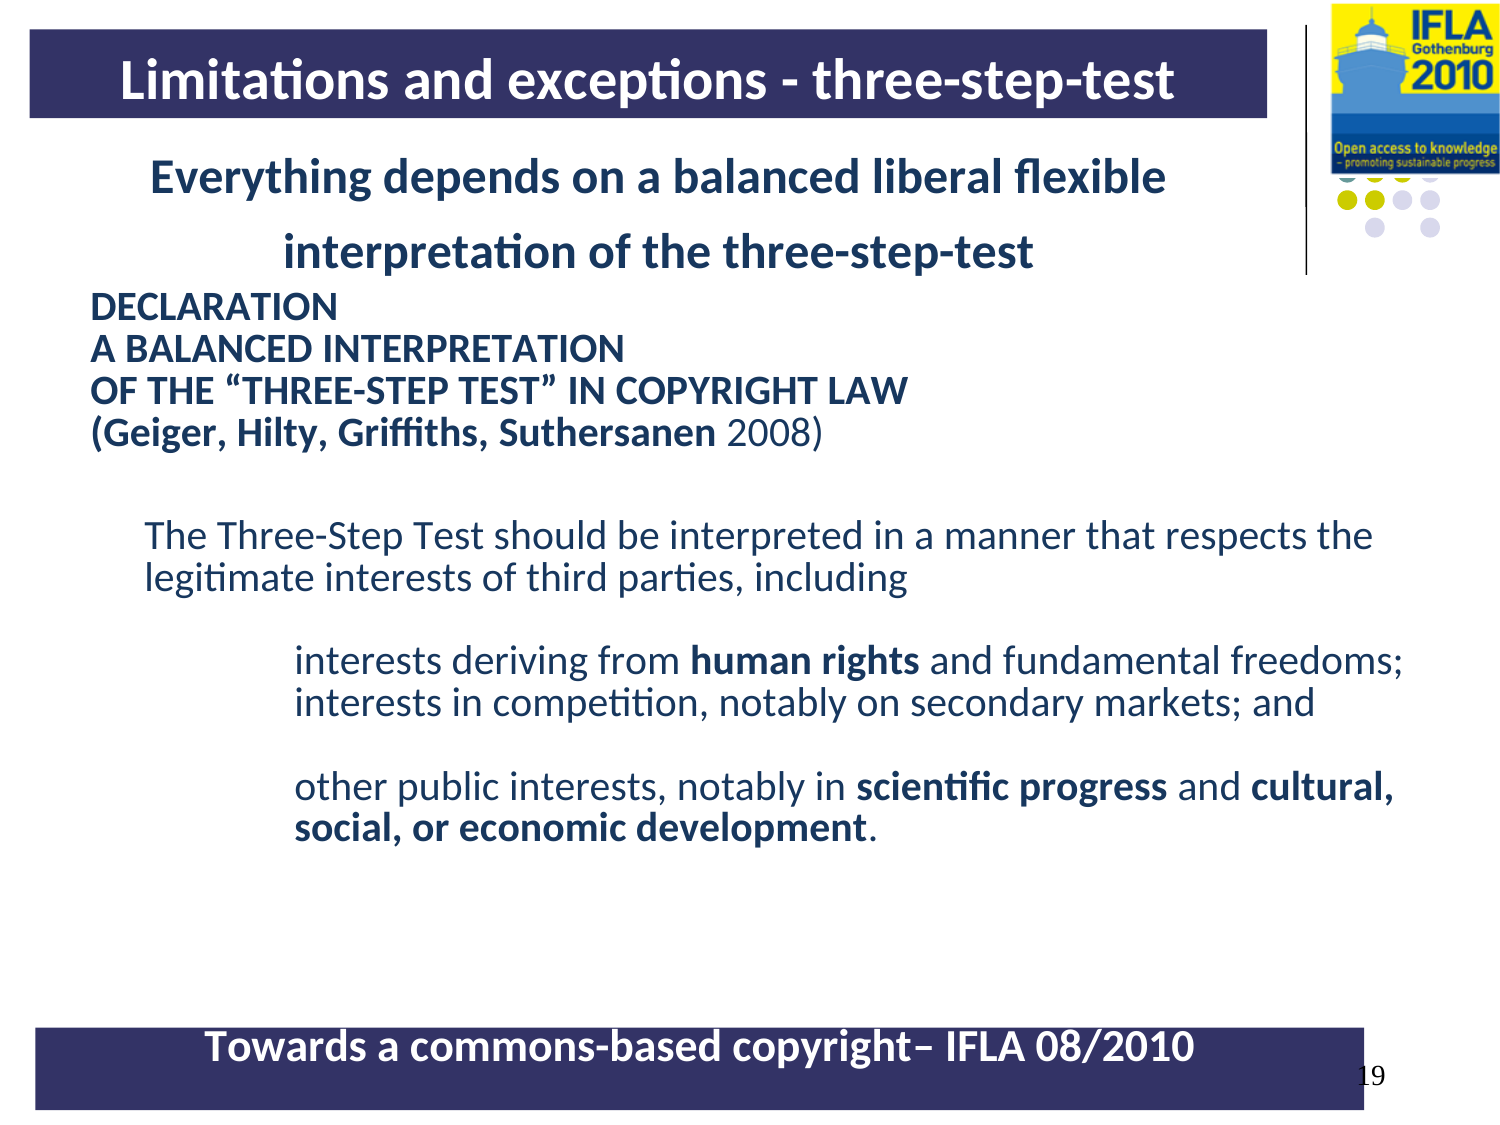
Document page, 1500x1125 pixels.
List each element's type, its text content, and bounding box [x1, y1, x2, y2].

text_box The Three-Step Test should be interpreted in a manner that respects the legitimate interests of third parties, including interests deriving from human rights and fundamental freedoms; interests in competition, notably on secondary markets; and other public interests, notably in scientific progress and cultural, social, or economic development. [129, 510, 1500, 861]
text_box [1356, 1026, 1459, 1105]
title Limitations and exceptions - three-step-test [29, 29, 1268, 119]
text_box Everything depends on a balanced liberal flexible interpretation of the three-step-test [59, 123, 1259, 315]
text_box DECLARATION A BALANCED INTERPRETATION OF THE “THREE-STEP TEST” IN COPYRIGHT LAW (Geiger, Hilty, Griffiths, Suthersanen 2008) [75, 281, 1377, 465]
